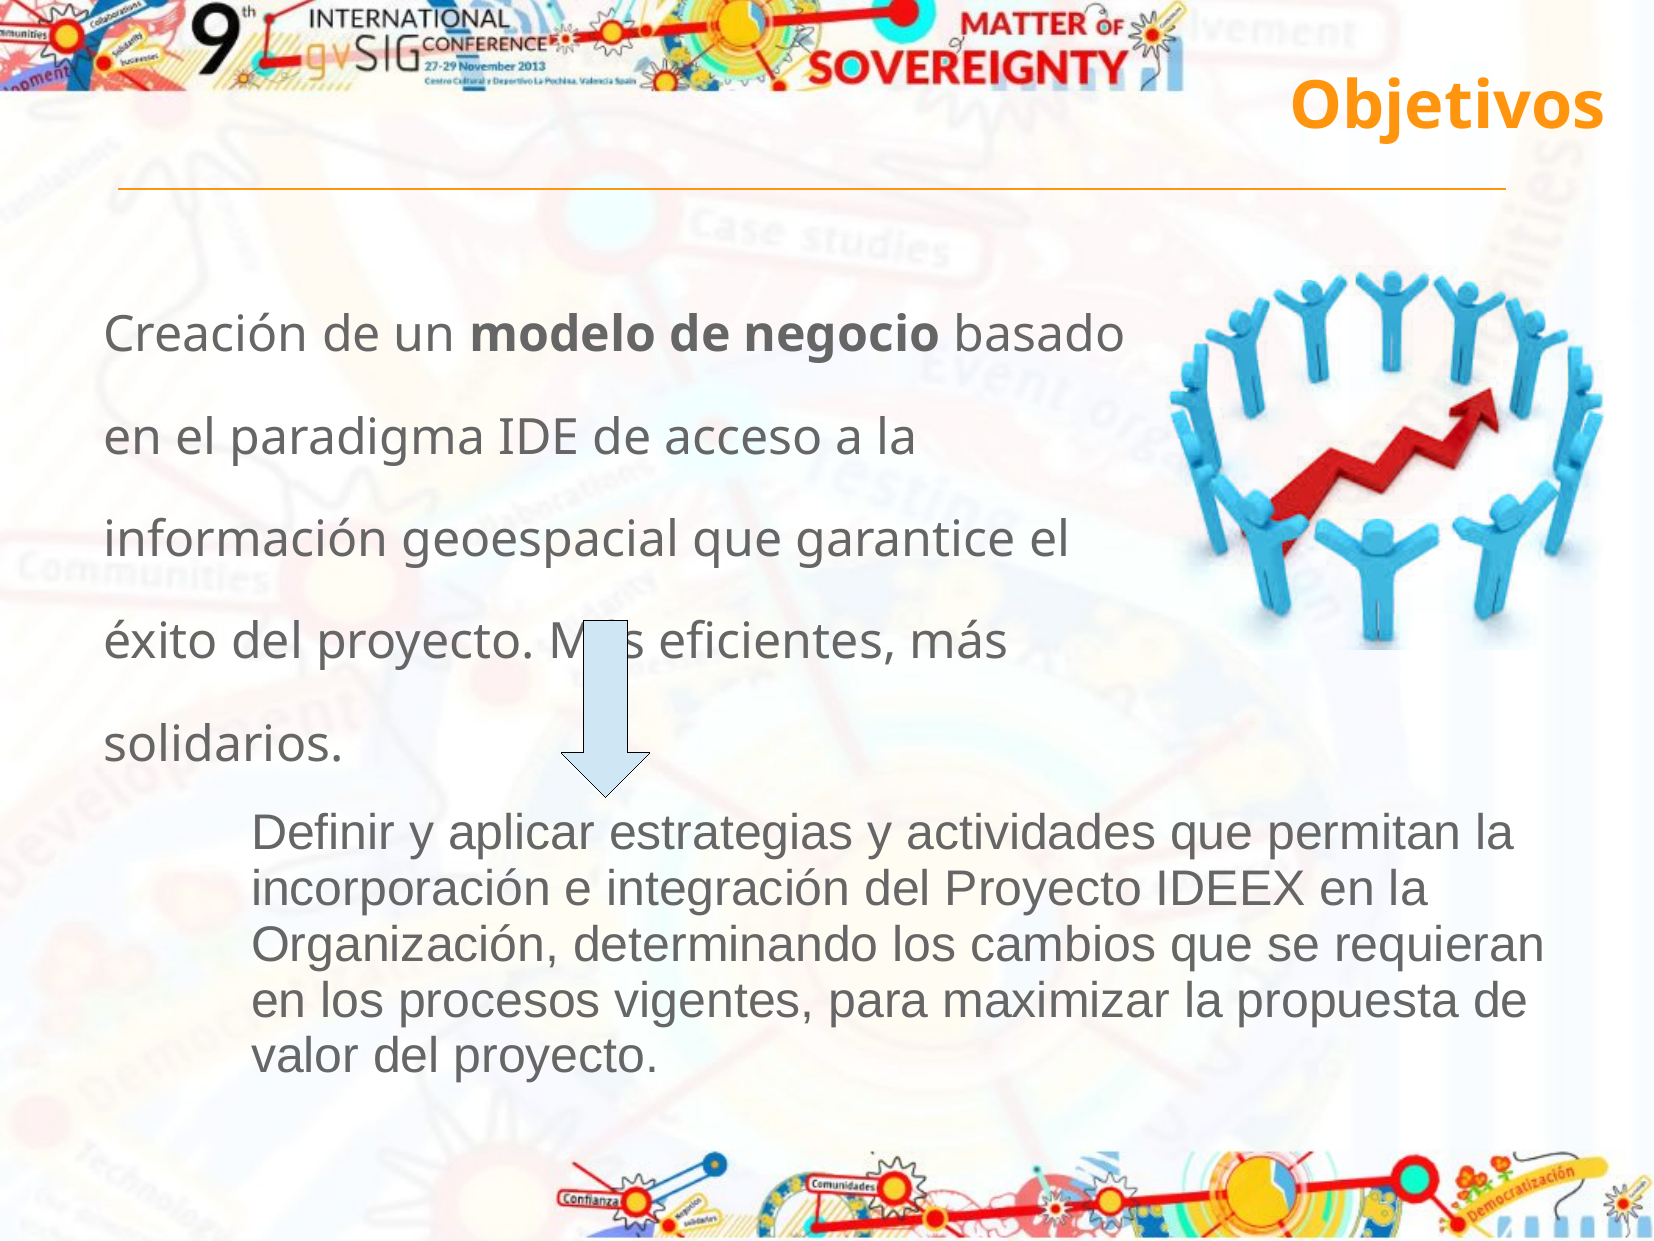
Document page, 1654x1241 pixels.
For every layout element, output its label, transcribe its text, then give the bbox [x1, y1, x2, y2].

text_box Definir y aplicar estrategias y actividades que permitan la incorporación e integración del Proyecto IDEEX en la Organización, determinando los cambios que se requieran en los procesos vigentes, para maximizar la propuesta de valor del proyecto. [236, 797, 1565, 1123]
text_box [561, 620, 650, 798]
text_box Creación de un modelo de negocio basado en el paradigma IDE de acceso a la información geoespacial que garantice el éxito del proyecto. Más eficientes, más solidarios. [88, 256, 1182, 680]
title Objetivos [118, 53, 1607, 152]
picture [0, 0, 1654, 1241]
